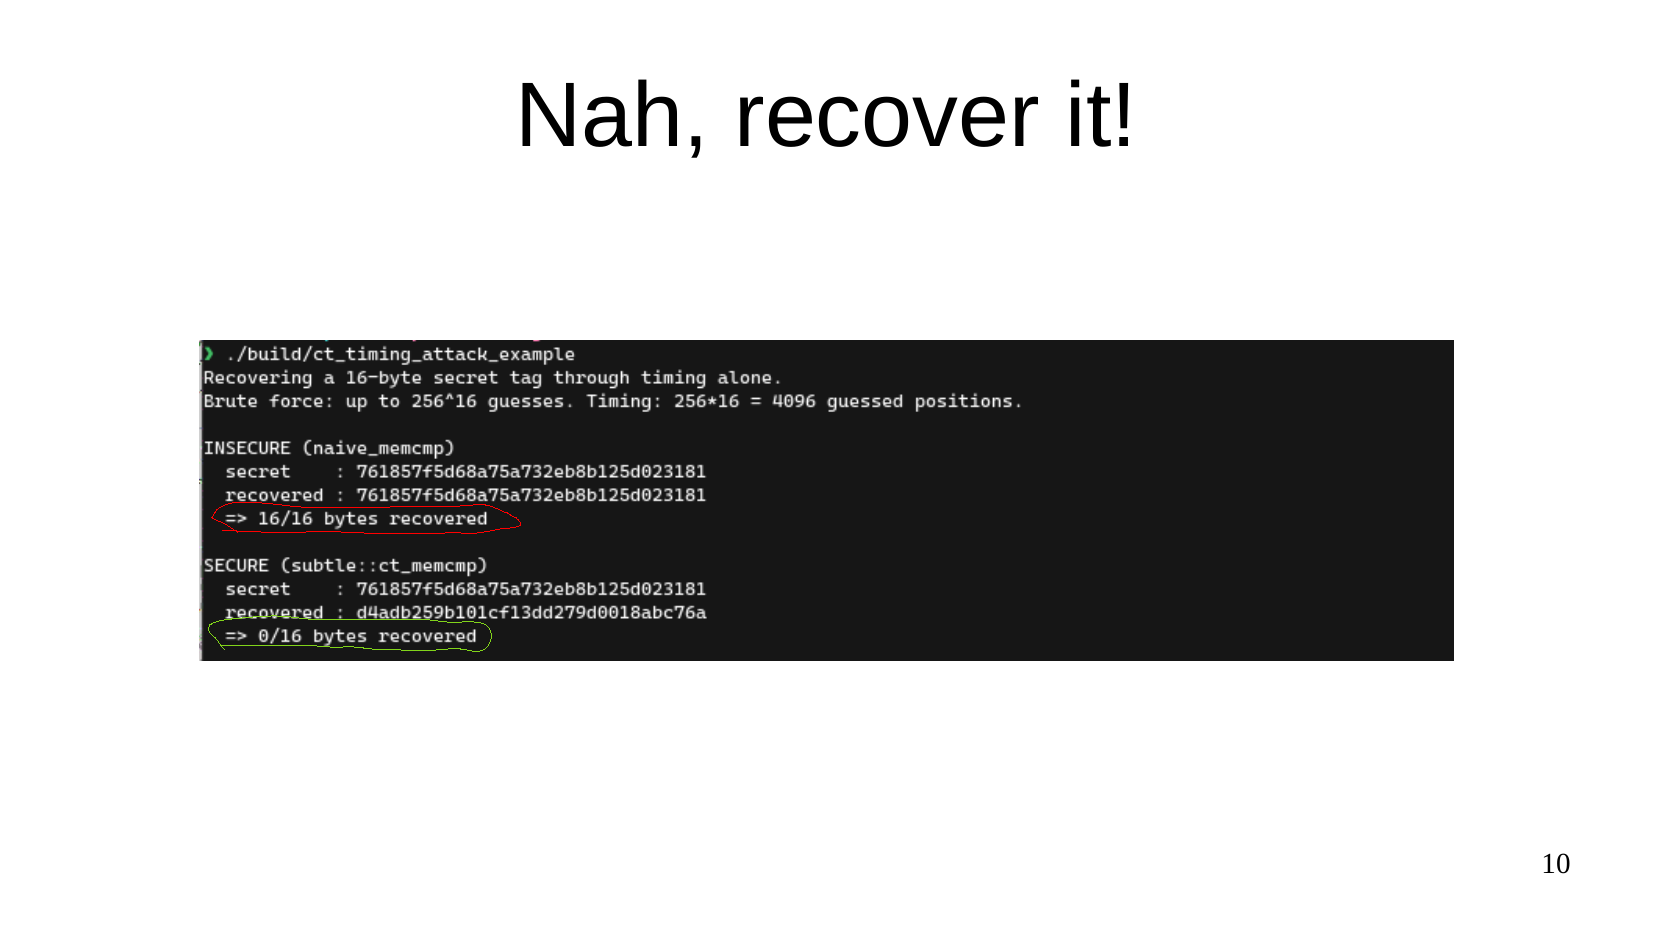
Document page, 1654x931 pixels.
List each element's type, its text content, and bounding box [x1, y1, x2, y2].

picture [199, 340, 1454, 661]
title Nah, recover it! [82, 37, 1571, 193]
